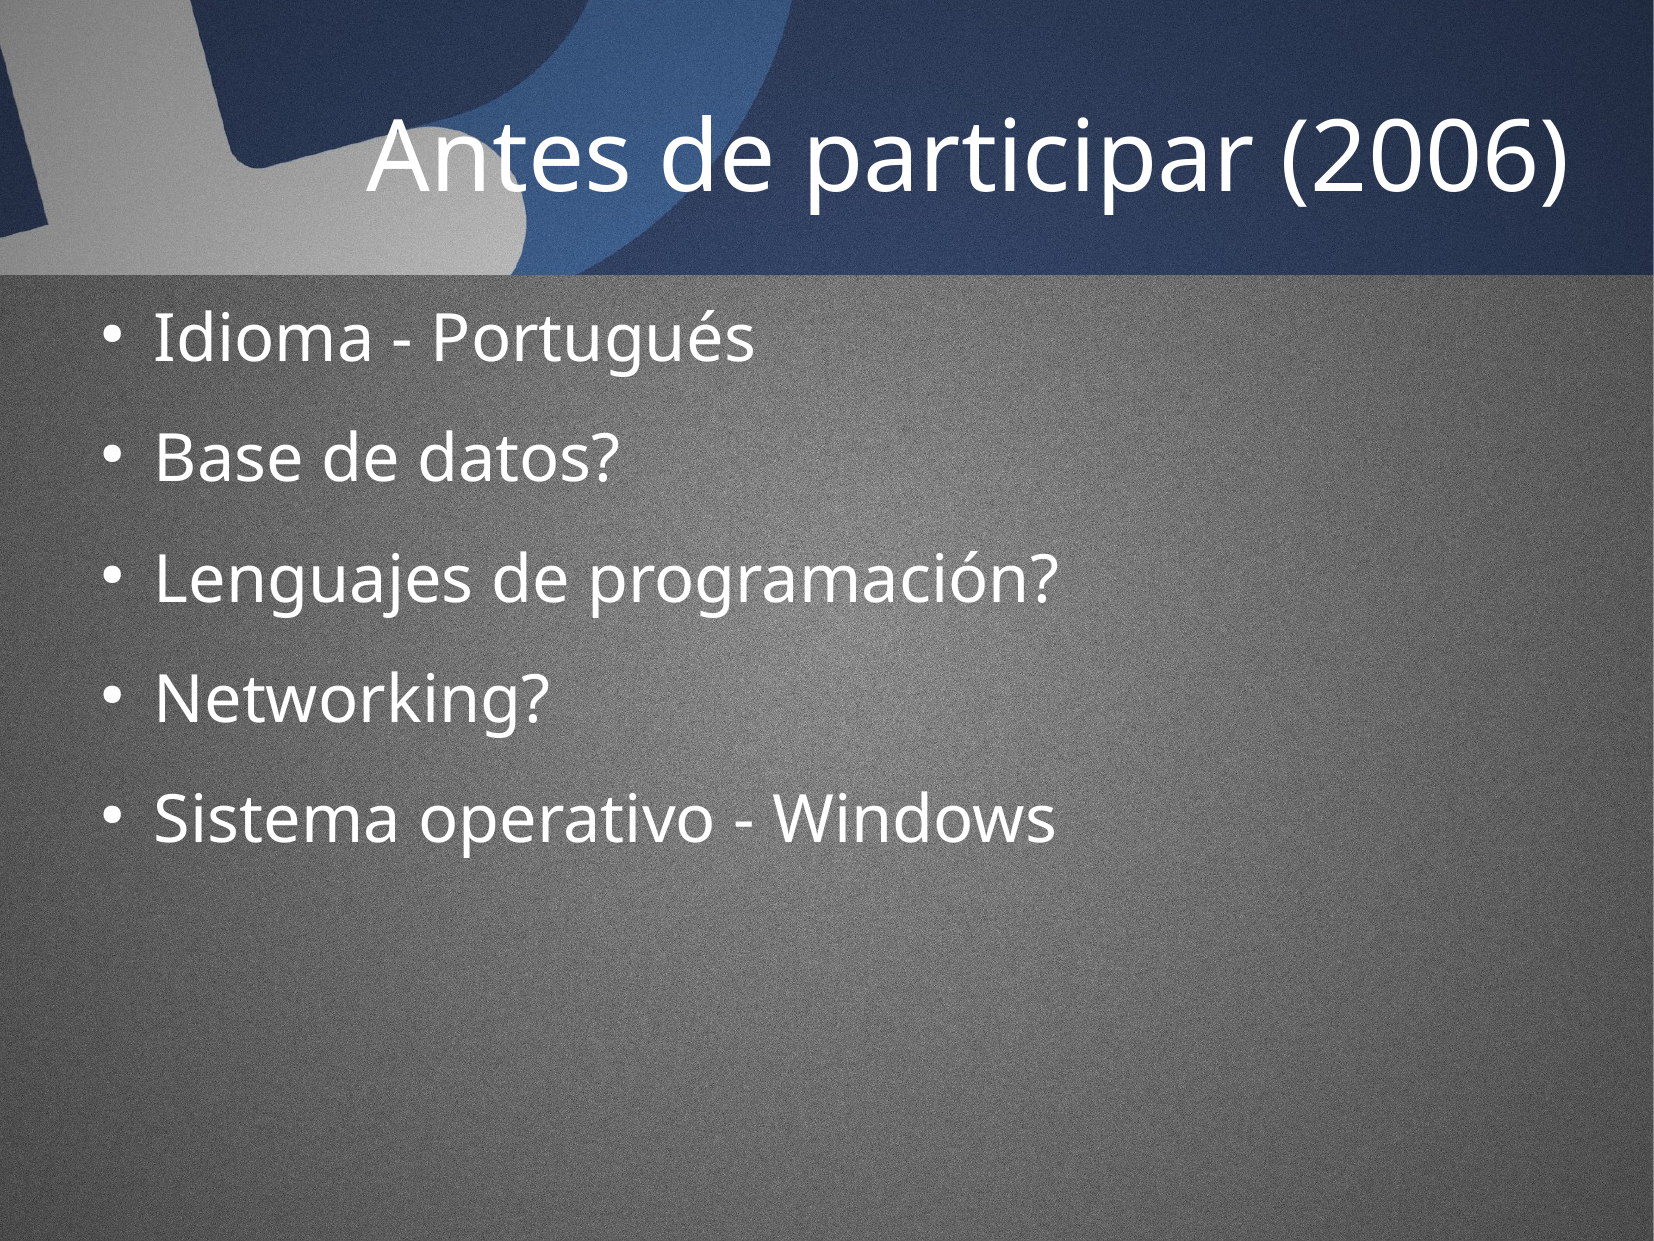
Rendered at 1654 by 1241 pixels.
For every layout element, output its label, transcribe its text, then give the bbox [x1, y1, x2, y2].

list Idioma - Portugués Base de datos? Lenguajes de programación? Networking? Sistema operativo - Windows [82, 290, 1571, 1109]
picture [0, 0, 1654, 1241]
title Antes de participar (2006) [82, 49, 1571, 257]
